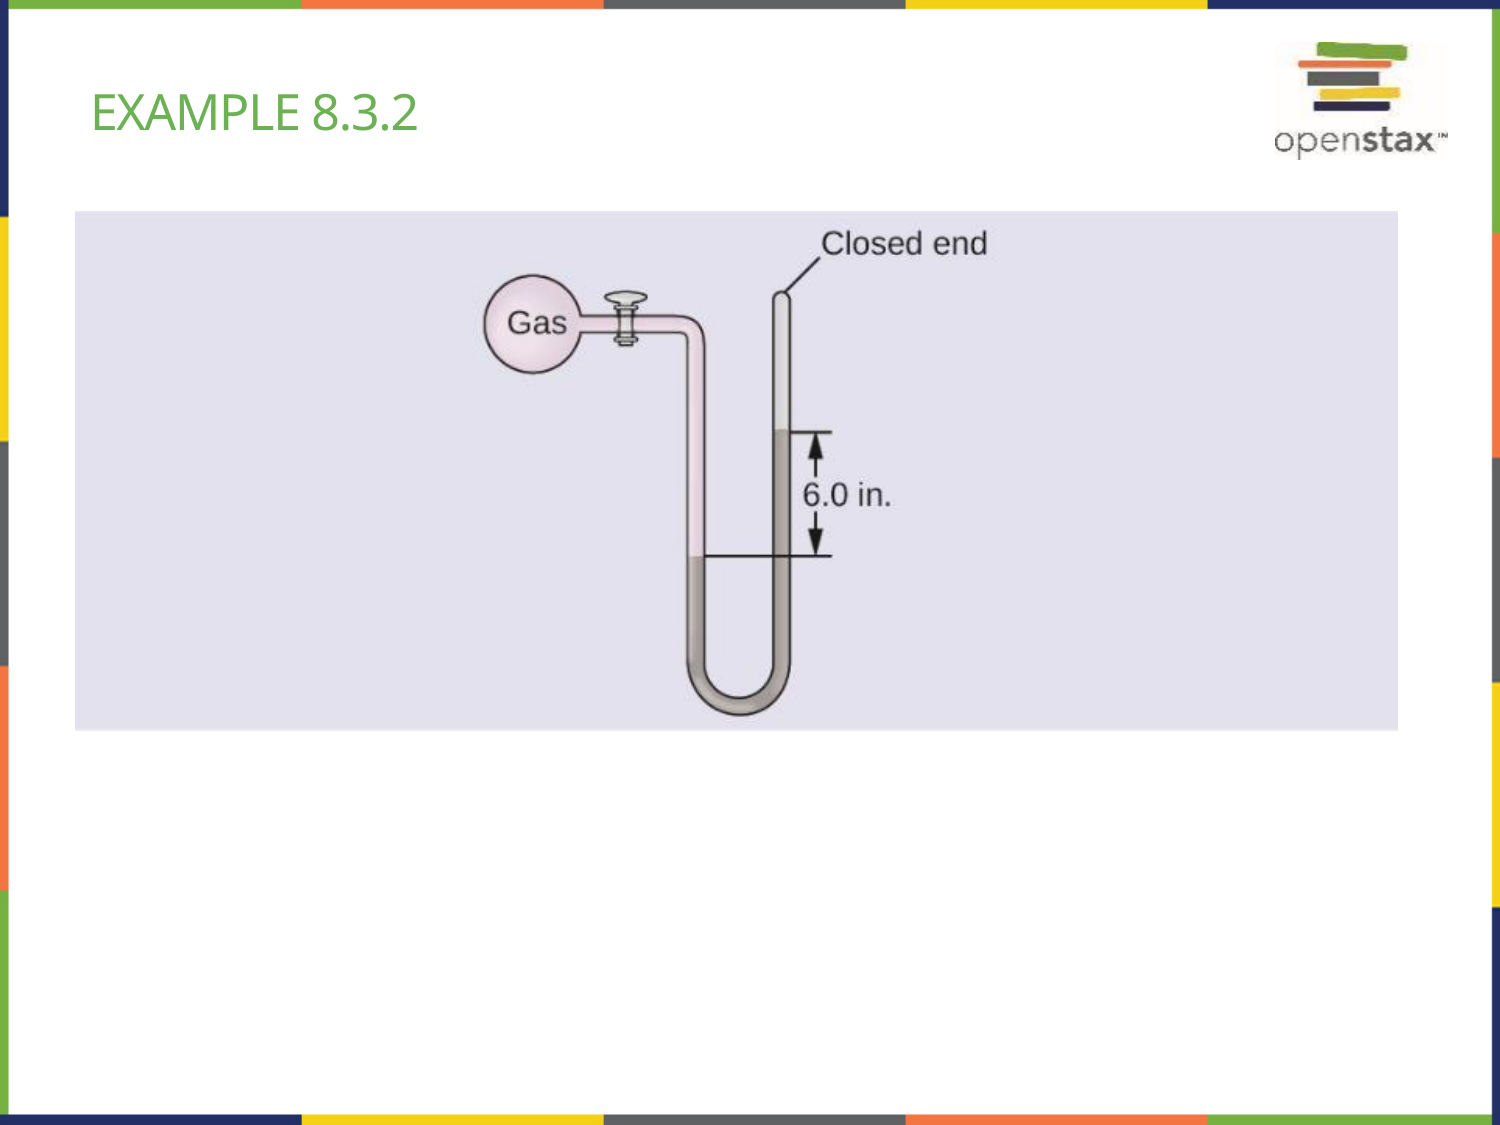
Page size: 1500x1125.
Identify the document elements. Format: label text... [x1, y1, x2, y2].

picture [0, 0, 1500, 1125]
title Example 8.3.2 [75, 39, 1398, 148]
